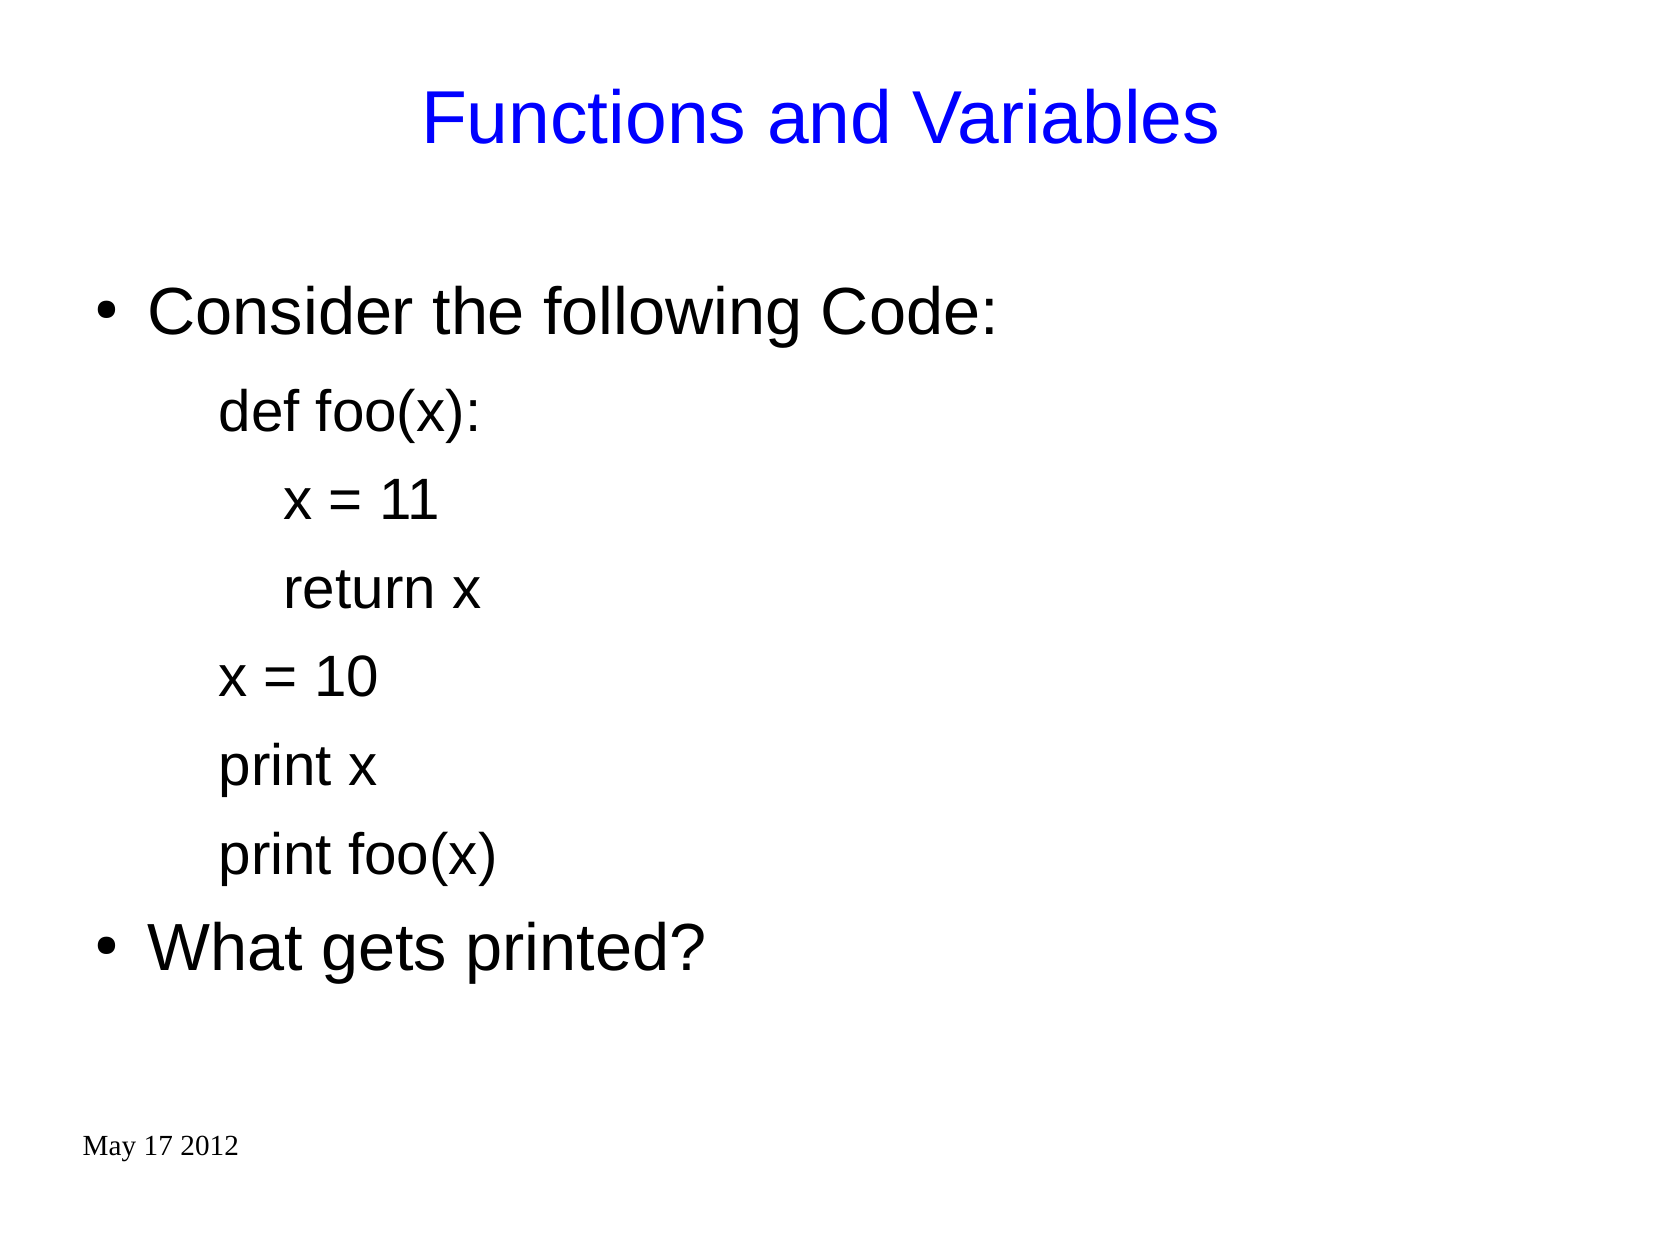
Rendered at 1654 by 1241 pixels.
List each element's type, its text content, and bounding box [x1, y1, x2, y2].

list Consider the following Code: def foo(x): x = 11 return x x = 10 print x print foo(x) What gets printed? [76, 274, 1565, 1093]
title Functions and Variables [76, 58, 1565, 178]
